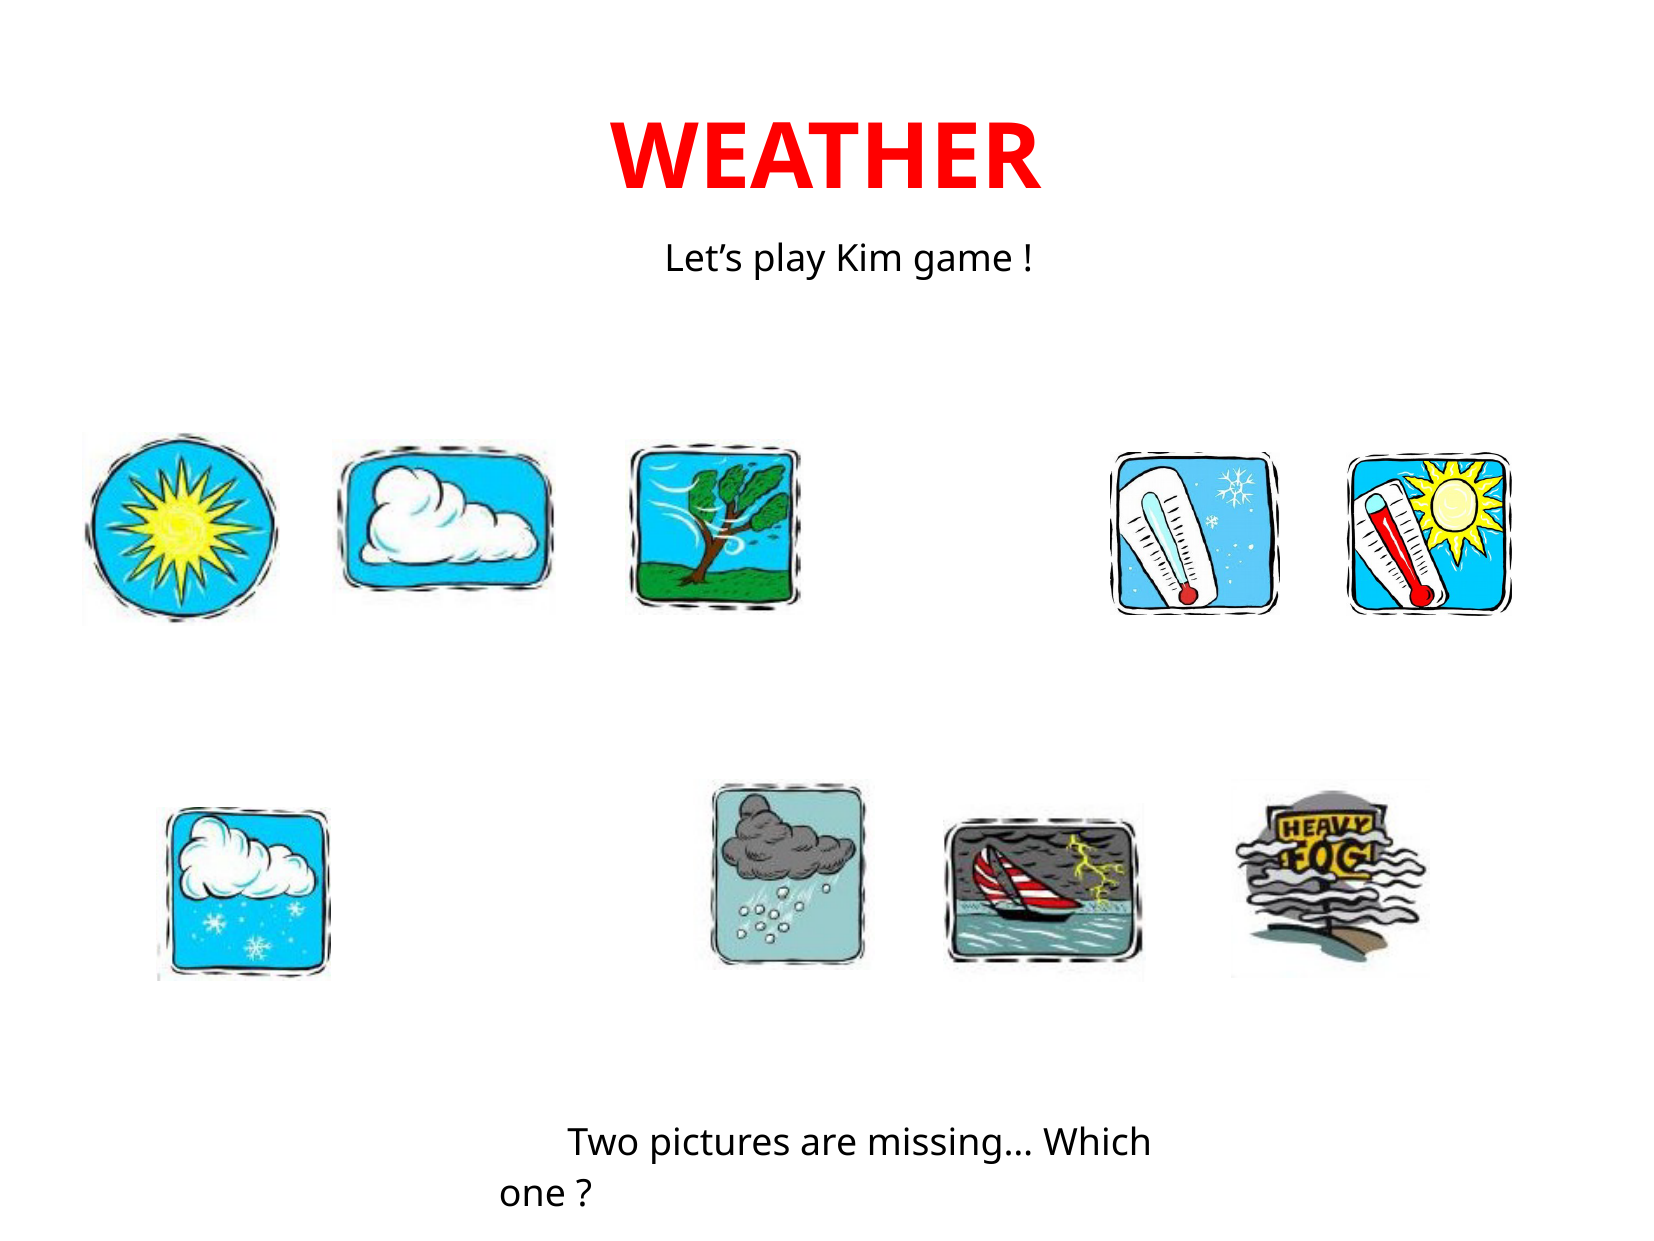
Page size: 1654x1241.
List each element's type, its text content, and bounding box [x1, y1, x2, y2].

title WEATHER [82, 49, 1571, 257]
picture [1231, 779, 1430, 978]
picture [1110, 452, 1280, 615]
picture [943, 803, 1146, 982]
picture [156, 807, 331, 981]
picture [625, 439, 804, 615]
text_box Let’s play Kim game ! [649, 224, 1193, 286]
picture [82, 432, 280, 626]
picture [1346, 452, 1512, 616]
picture [693, 779, 875, 970]
picture [332, 439, 556, 615]
text_box Two pictures are missing… Which one ? [484, 1108, 1205, 1216]
